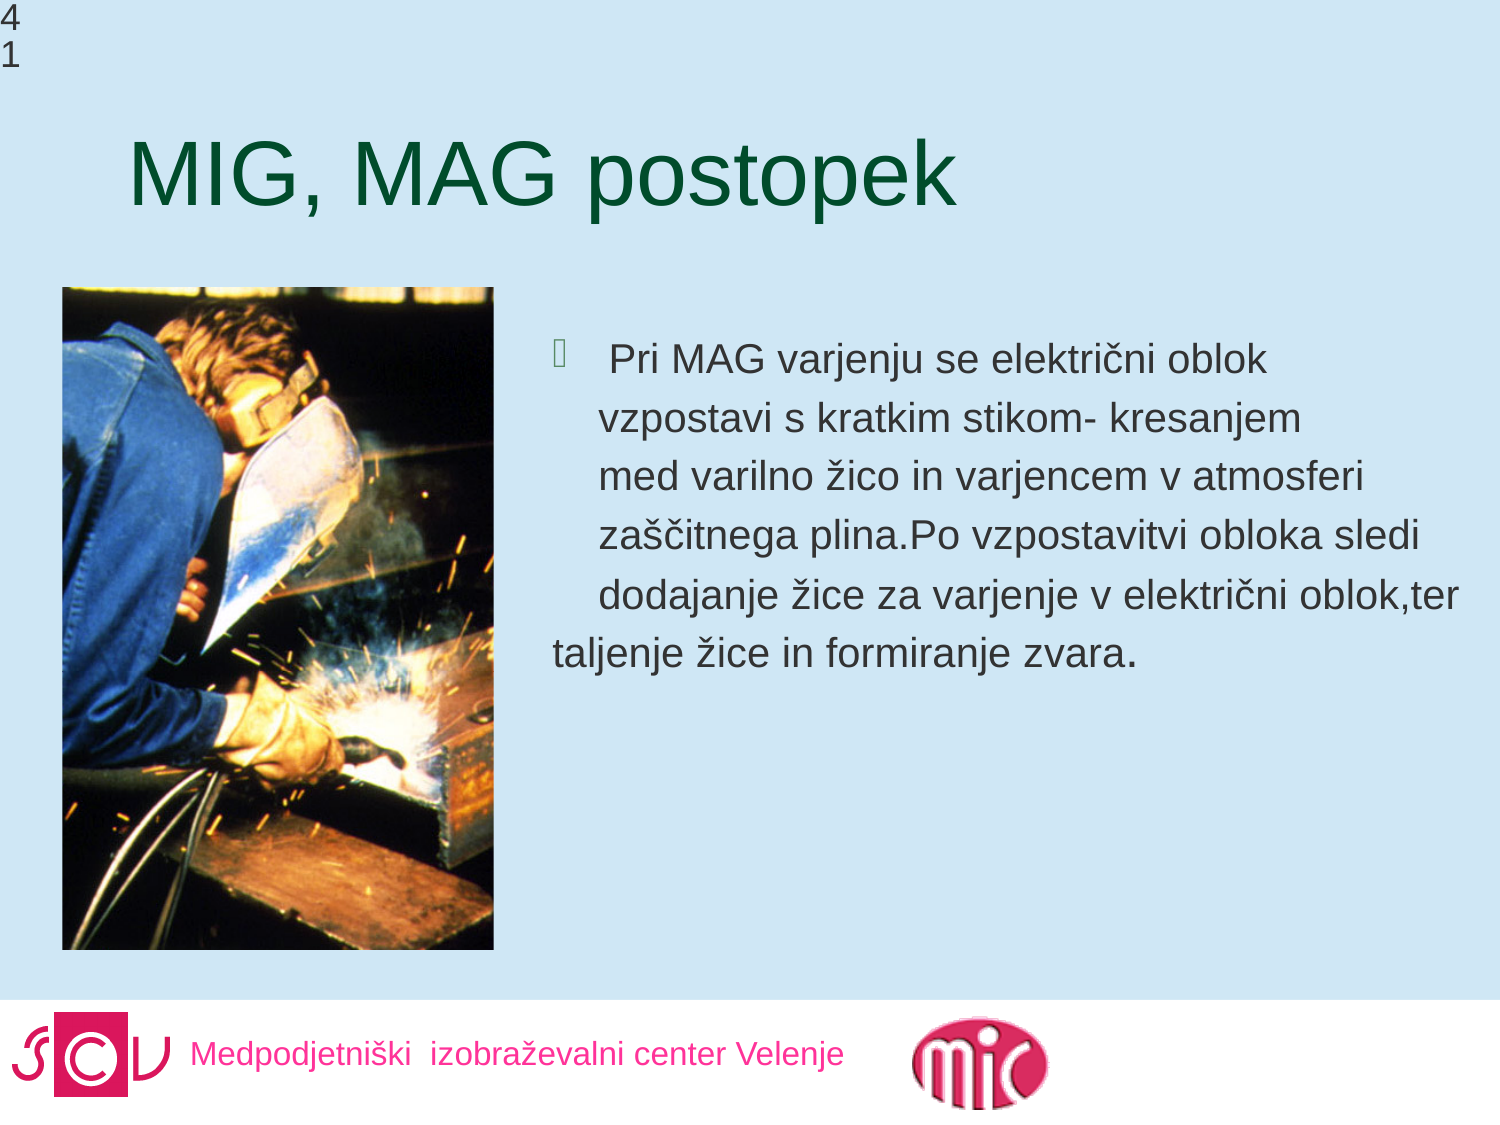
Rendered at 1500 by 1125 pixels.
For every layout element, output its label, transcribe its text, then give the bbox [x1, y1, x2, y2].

picture [12, 1012, 170, 1097]
list Pri MAG varjenju se električni oblok vzpostavi s kratkim stikom- kresanjem med varilno žico in varjencem v atmosferi zaščitnega plina.Po vzpostavitvi obloka sledi dodajanje žice za varjenje v električni oblok,ter taljenje žice in formiranje zvara. [537, 324, 1500, 863]
picture [912, 1012, 1050, 1110]
picture [62, 287, 494, 950]
title MIG, MAG postopek [112, 75, 1388, 263]
